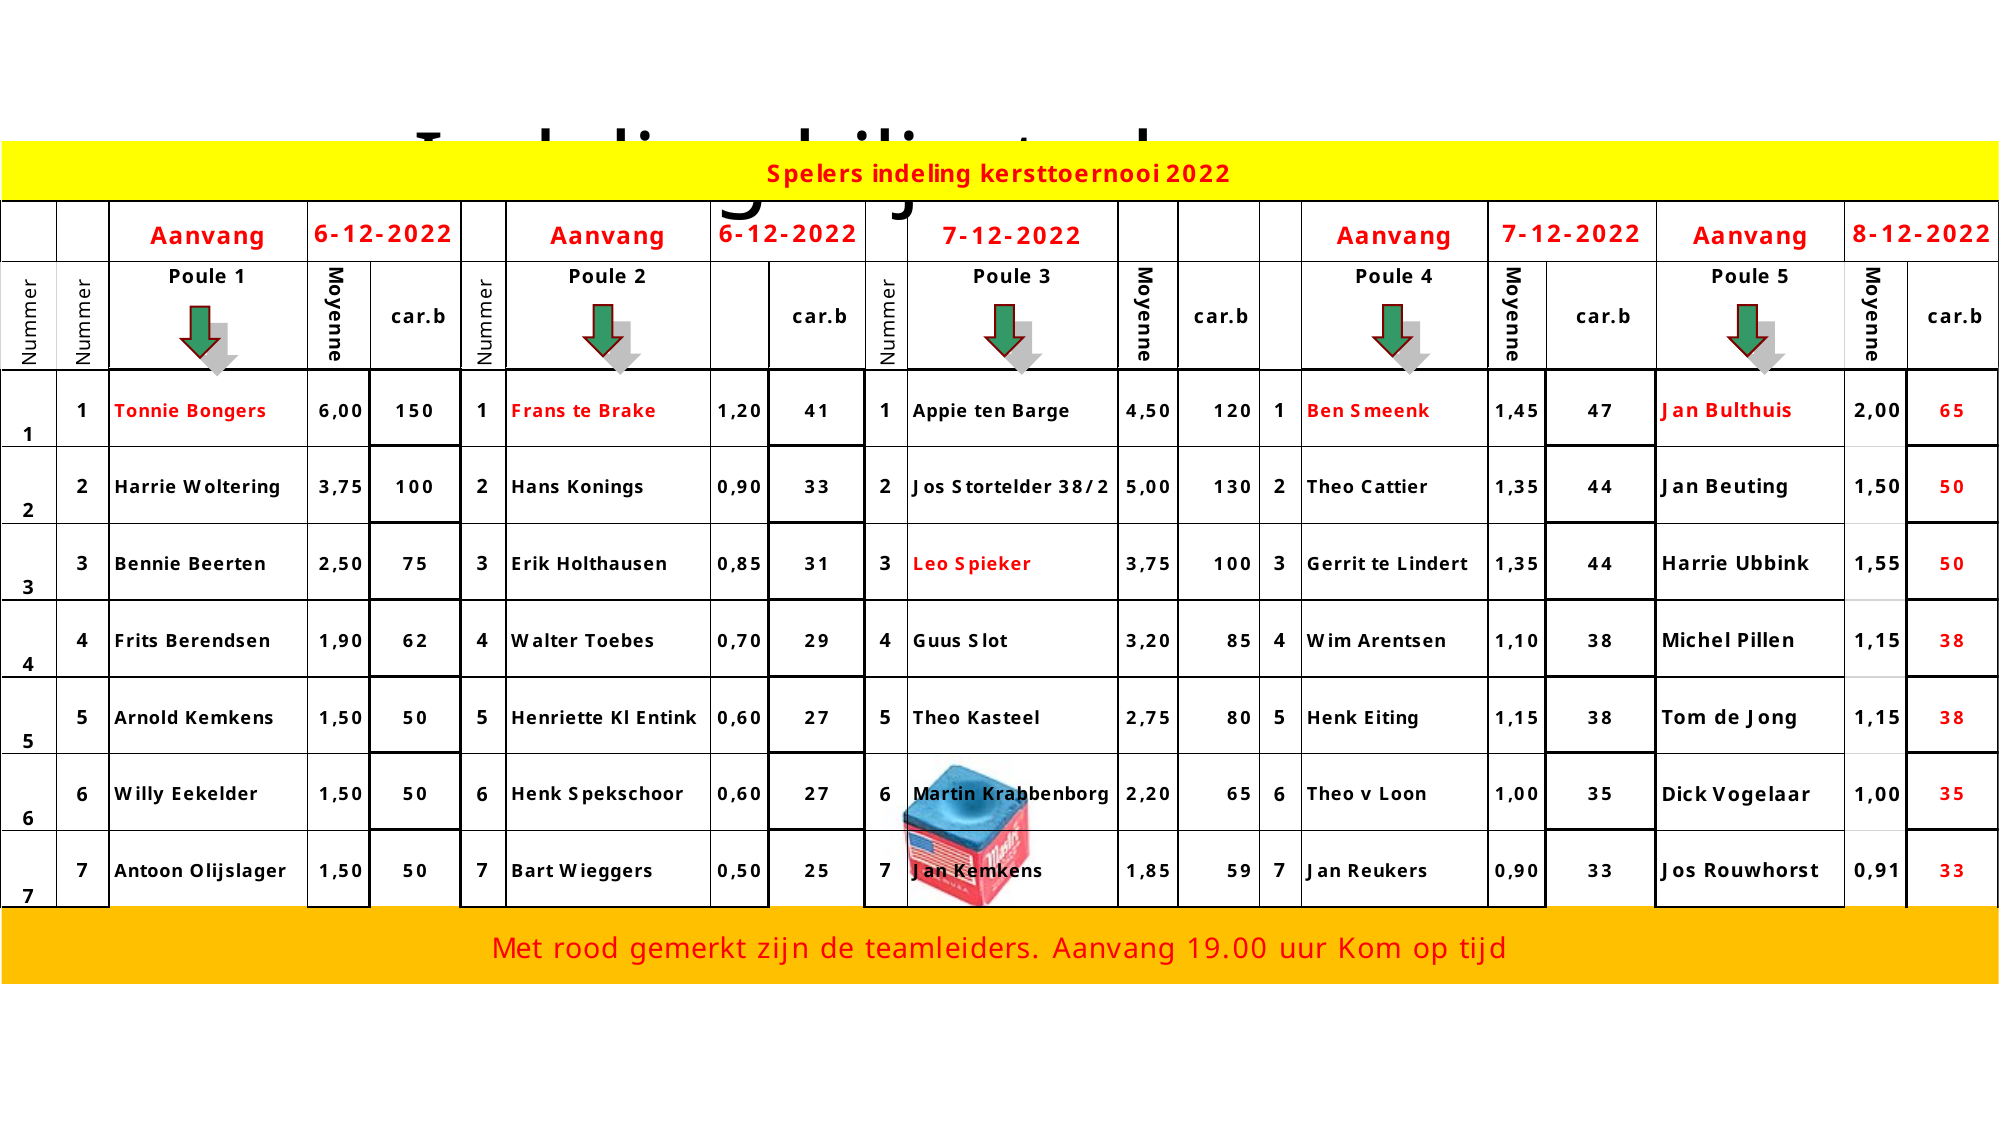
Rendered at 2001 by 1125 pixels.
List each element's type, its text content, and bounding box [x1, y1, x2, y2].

title Indeling biljartschema [137, 59, 1863, 140]
picture [0, 140, 2000, 985]
